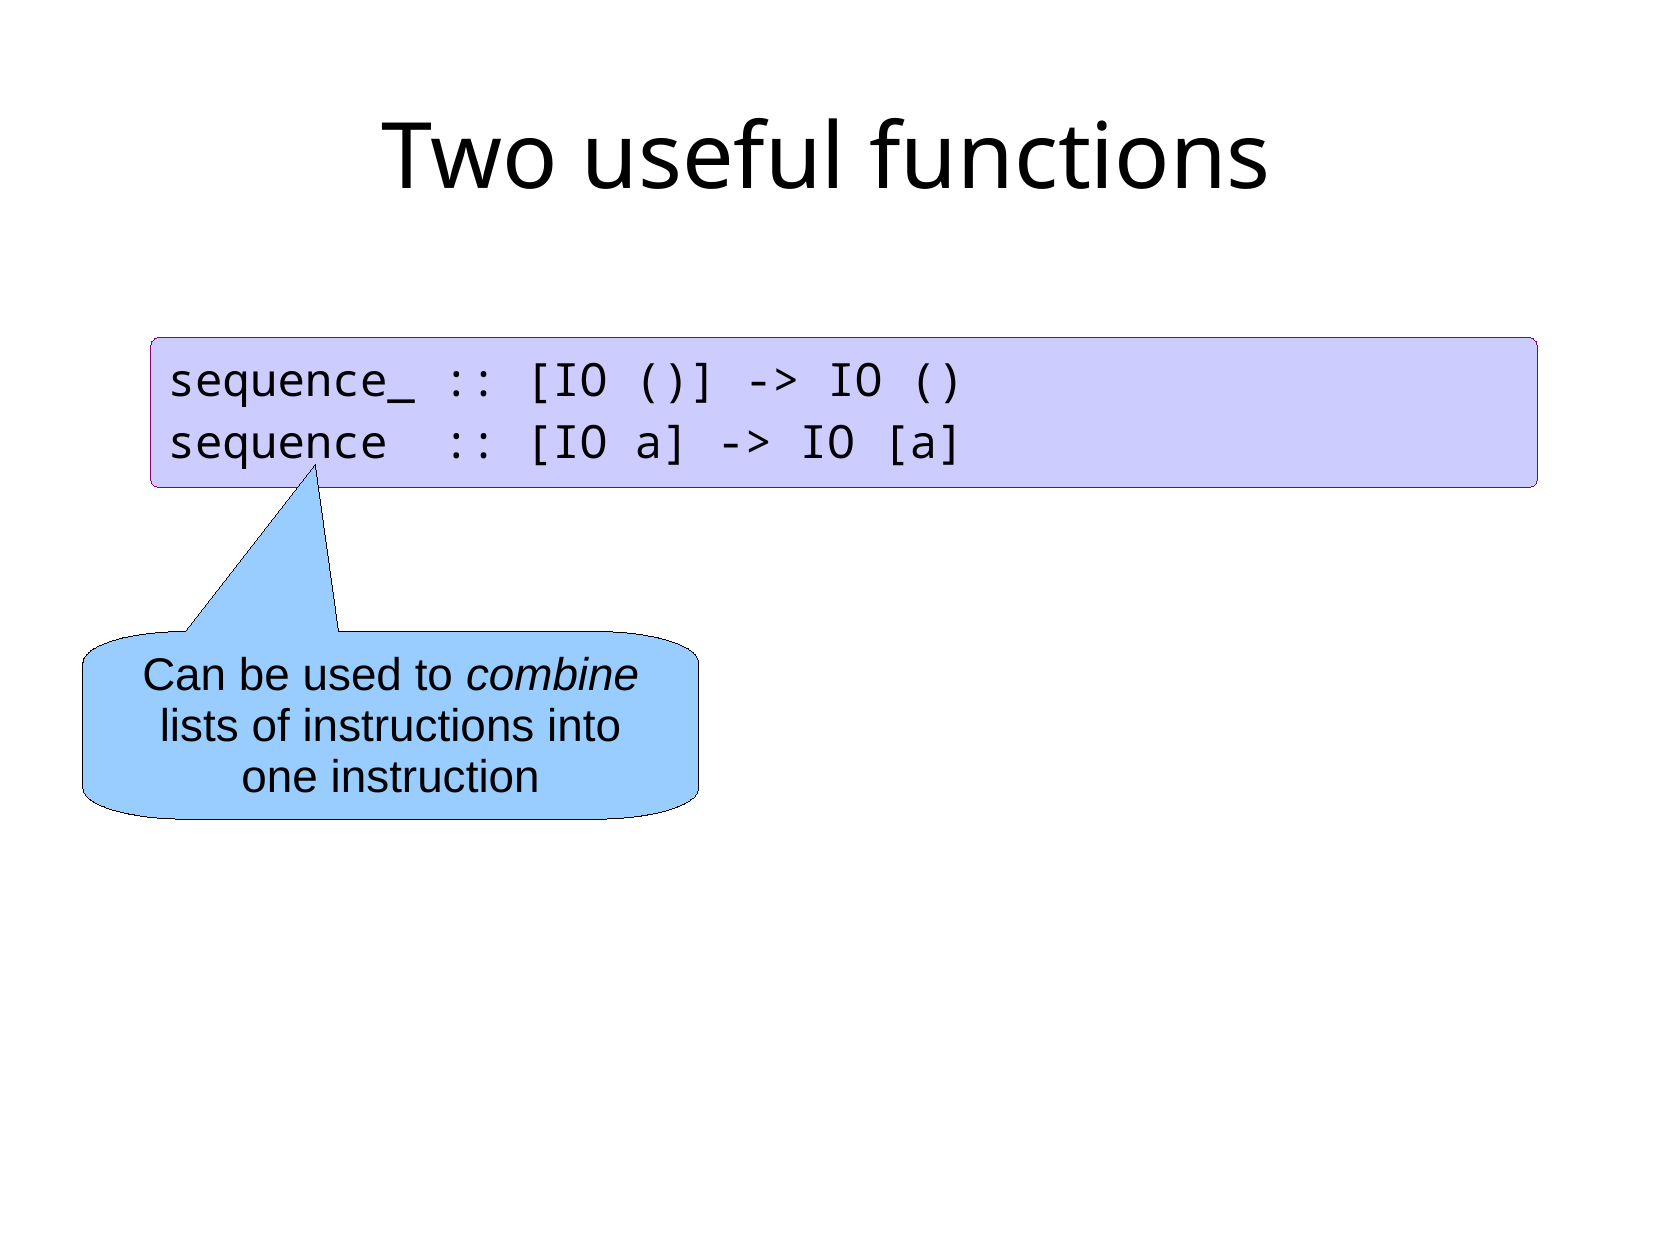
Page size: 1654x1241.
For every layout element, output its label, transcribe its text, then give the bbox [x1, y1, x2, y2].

text_box Can be used to combine lists of instructions into one instruction [82, 464, 699, 820]
title Two useful functions [82, 56, 1571, 250]
text_box sequence_ :: [IO ()] -> IO () sequence :: [IO a] -> IO [a] [150, 337, 1538, 488]
